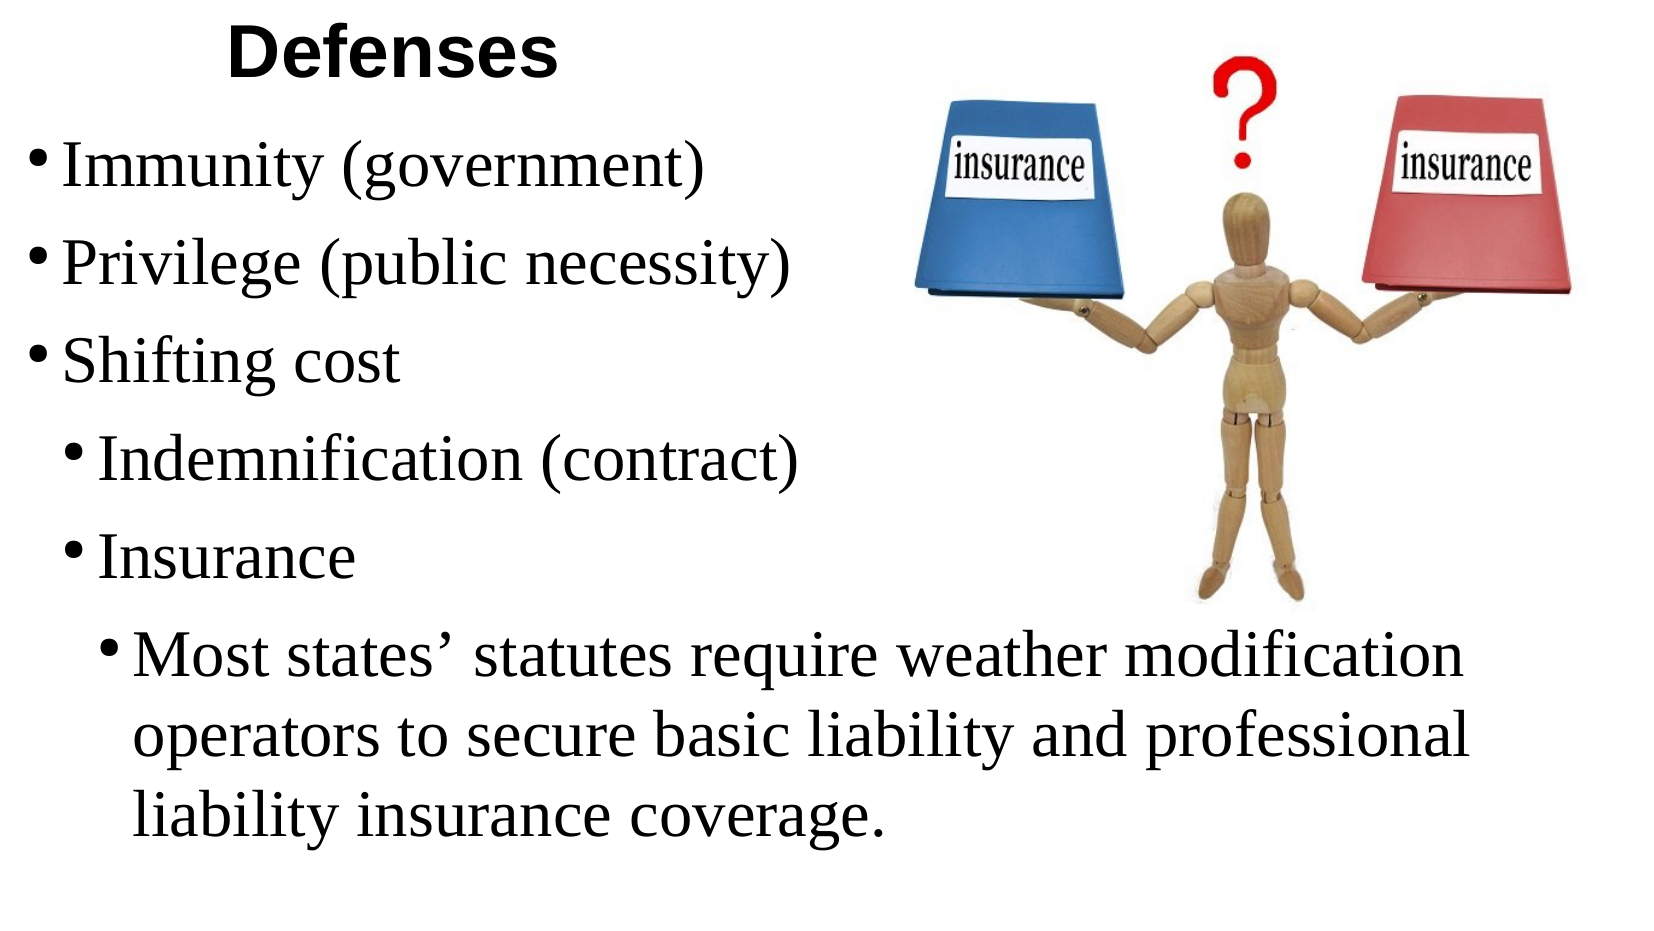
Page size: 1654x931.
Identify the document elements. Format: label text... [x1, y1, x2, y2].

text_box Immunity (government) Privilege (public necessity) Shifting cost Indemnification (contract) Insurance Most states’ statutes require weather modification operators to secure basic liability and professional liability insurance coverage. [11, 112, 1613, 931]
title Defenses [0, 0, 788, 106]
picture [890, 24, 1590, 611]
